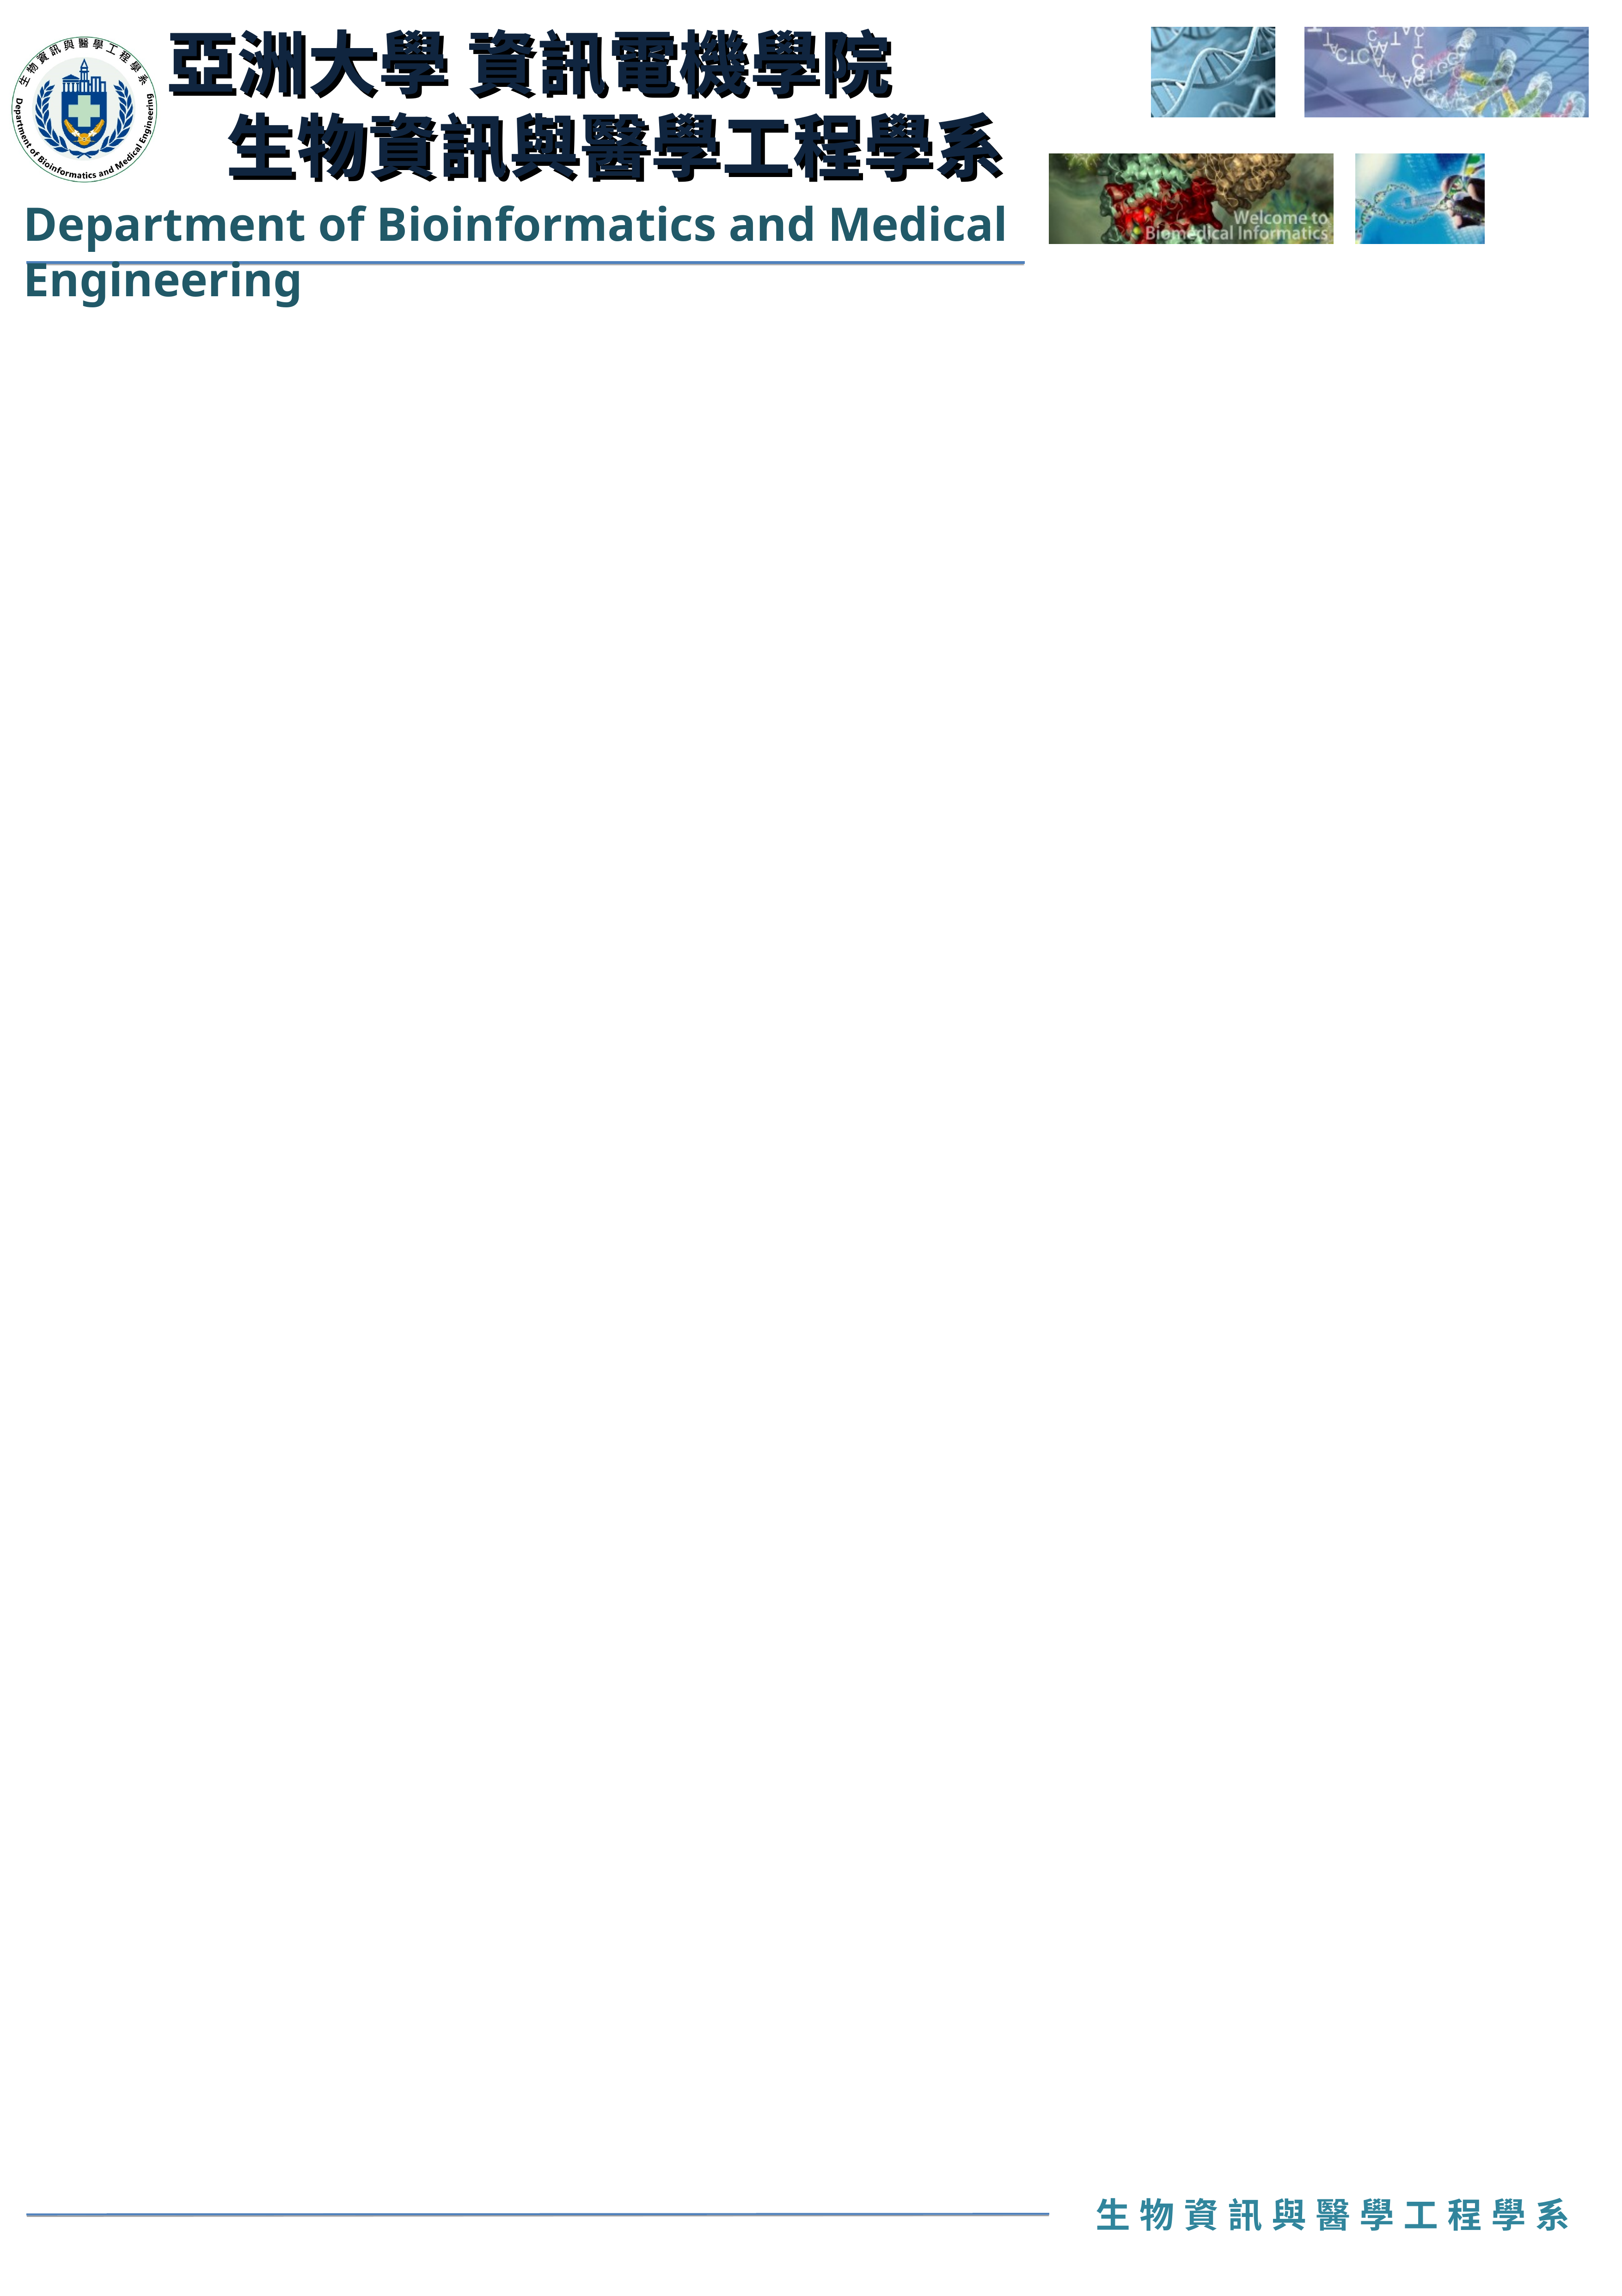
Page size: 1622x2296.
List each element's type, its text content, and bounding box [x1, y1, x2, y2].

text_box 生物資訊與醫學工程學系 [1073, 2182, 1593, 2246]
text_box Department of Bioinformatics and Medical Engineering [1, 184, 1227, 317]
picture [1371, 238, 1381, 244]
text_box 亞洲大學 資訊電機學院 生物資訊與醫學工程學系 [0, 8, 1144, 197]
picture [1151, 27, 1275, 117]
picture [1355, 153, 1485, 244]
picture [1304, 27, 1589, 117]
picture [1144, 153, 1334, 244]
picture [1416, 153, 1426, 167]
